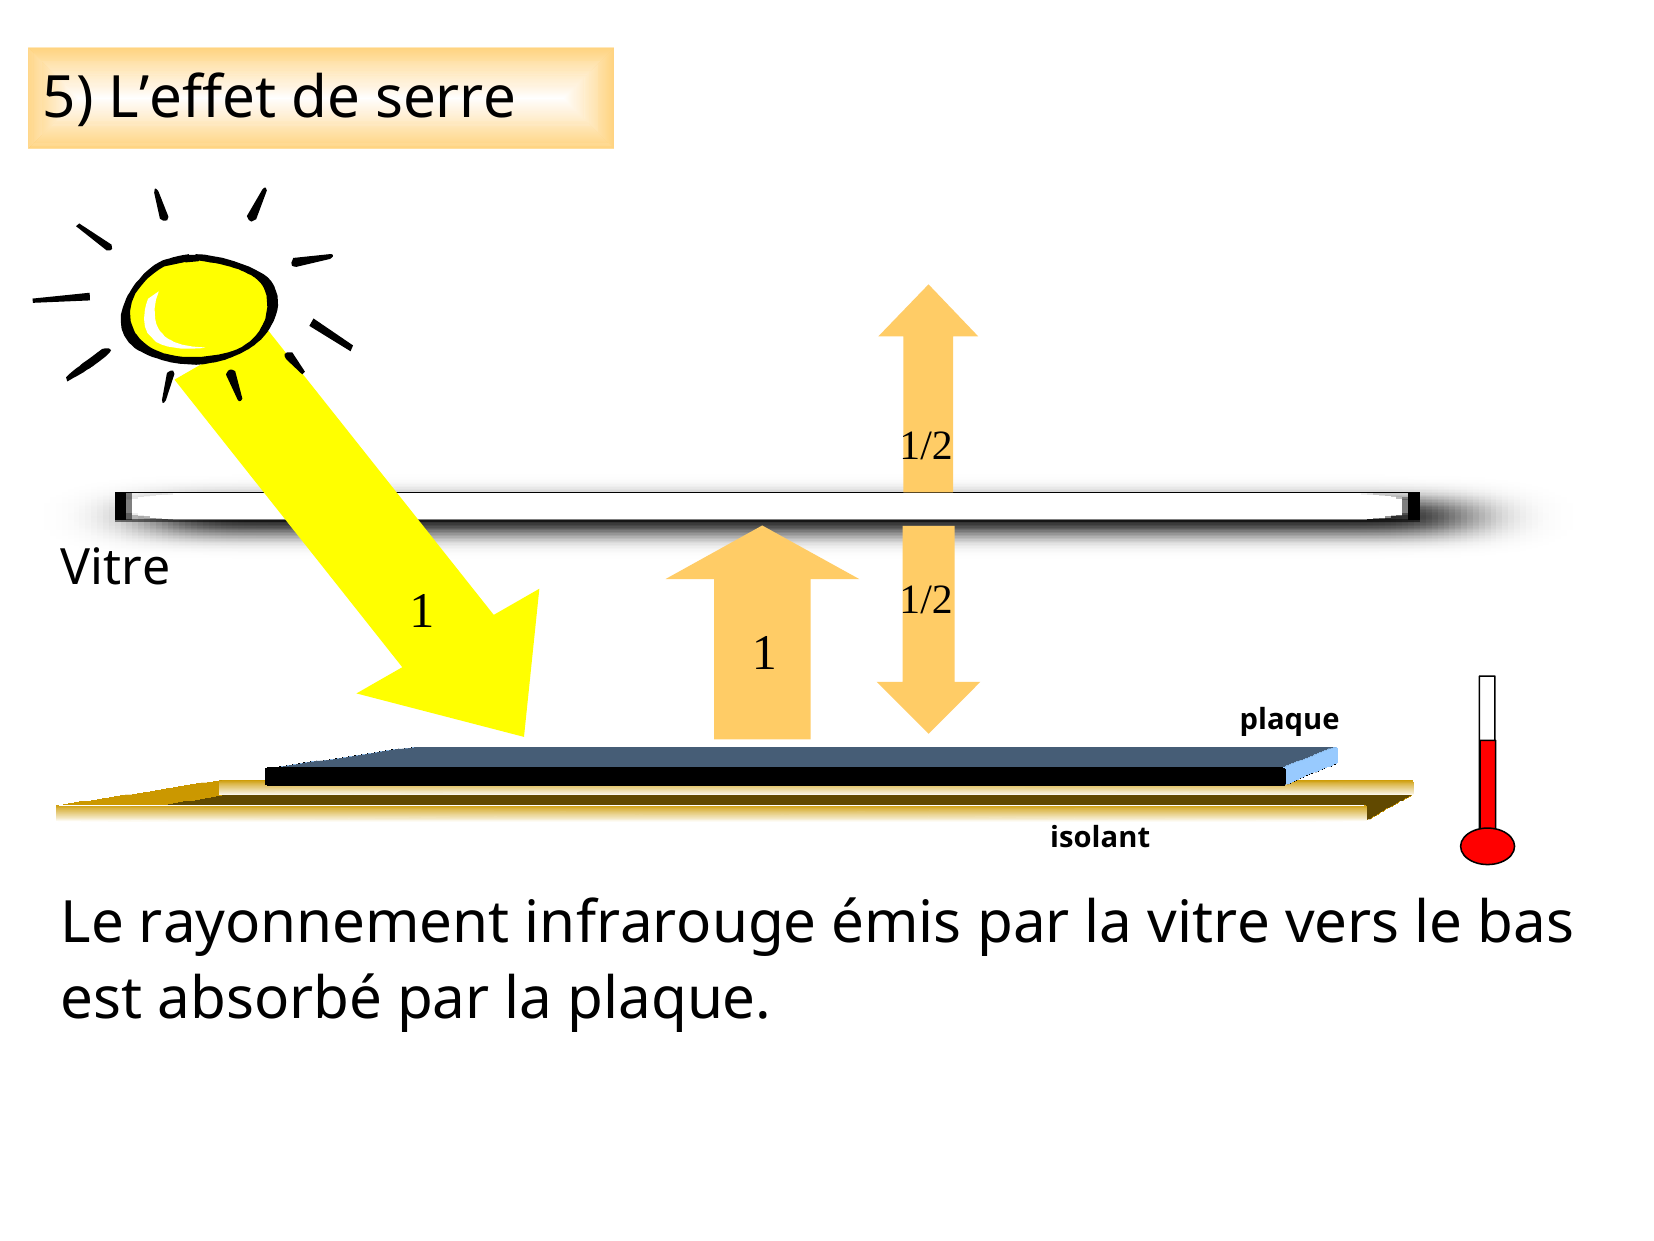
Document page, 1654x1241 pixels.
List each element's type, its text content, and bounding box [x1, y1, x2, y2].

text_box 1/2 [899, 569, 975, 628]
text_box [665, 525, 860, 740]
text_box [903, 474, 954, 493]
picture [44, 737, 1429, 832]
text_box 5) L’effet de serre [28, 48, 613, 149]
text_box [154, 188, 169, 221]
text_box [120, 254, 540, 737]
text_box [309, 318, 354, 352]
text_box [876, 628, 981, 734]
text_box 1 [409, 575, 445, 645]
text_box Vitre [45, 523, 209, 566]
text_box isolant [1035, 808, 1288, 884]
text_box 1 [751, 616, 787, 687]
text_box [902, 525, 955, 569]
text_box [66, 348, 112, 382]
picture [382, 472, 1591, 564]
text_box [878, 284, 979, 416]
text_box [291, 254, 333, 267]
text_box [1460, 676, 1515, 865]
picture [27, 472, 319, 564]
text_box plaque [1224, 690, 1477, 766]
text_box [28, 47, 615, 149]
text_box [246, 187, 267, 222]
text_box [76, 223, 113, 251]
text_box 1/2 [899, 416, 975, 474]
text_box [32, 292, 91, 303]
text_box Le rayonnement infrarouge émis par la vitre vers le bas est absorbé par la plaque. [45, 873, 1597, 1162]
